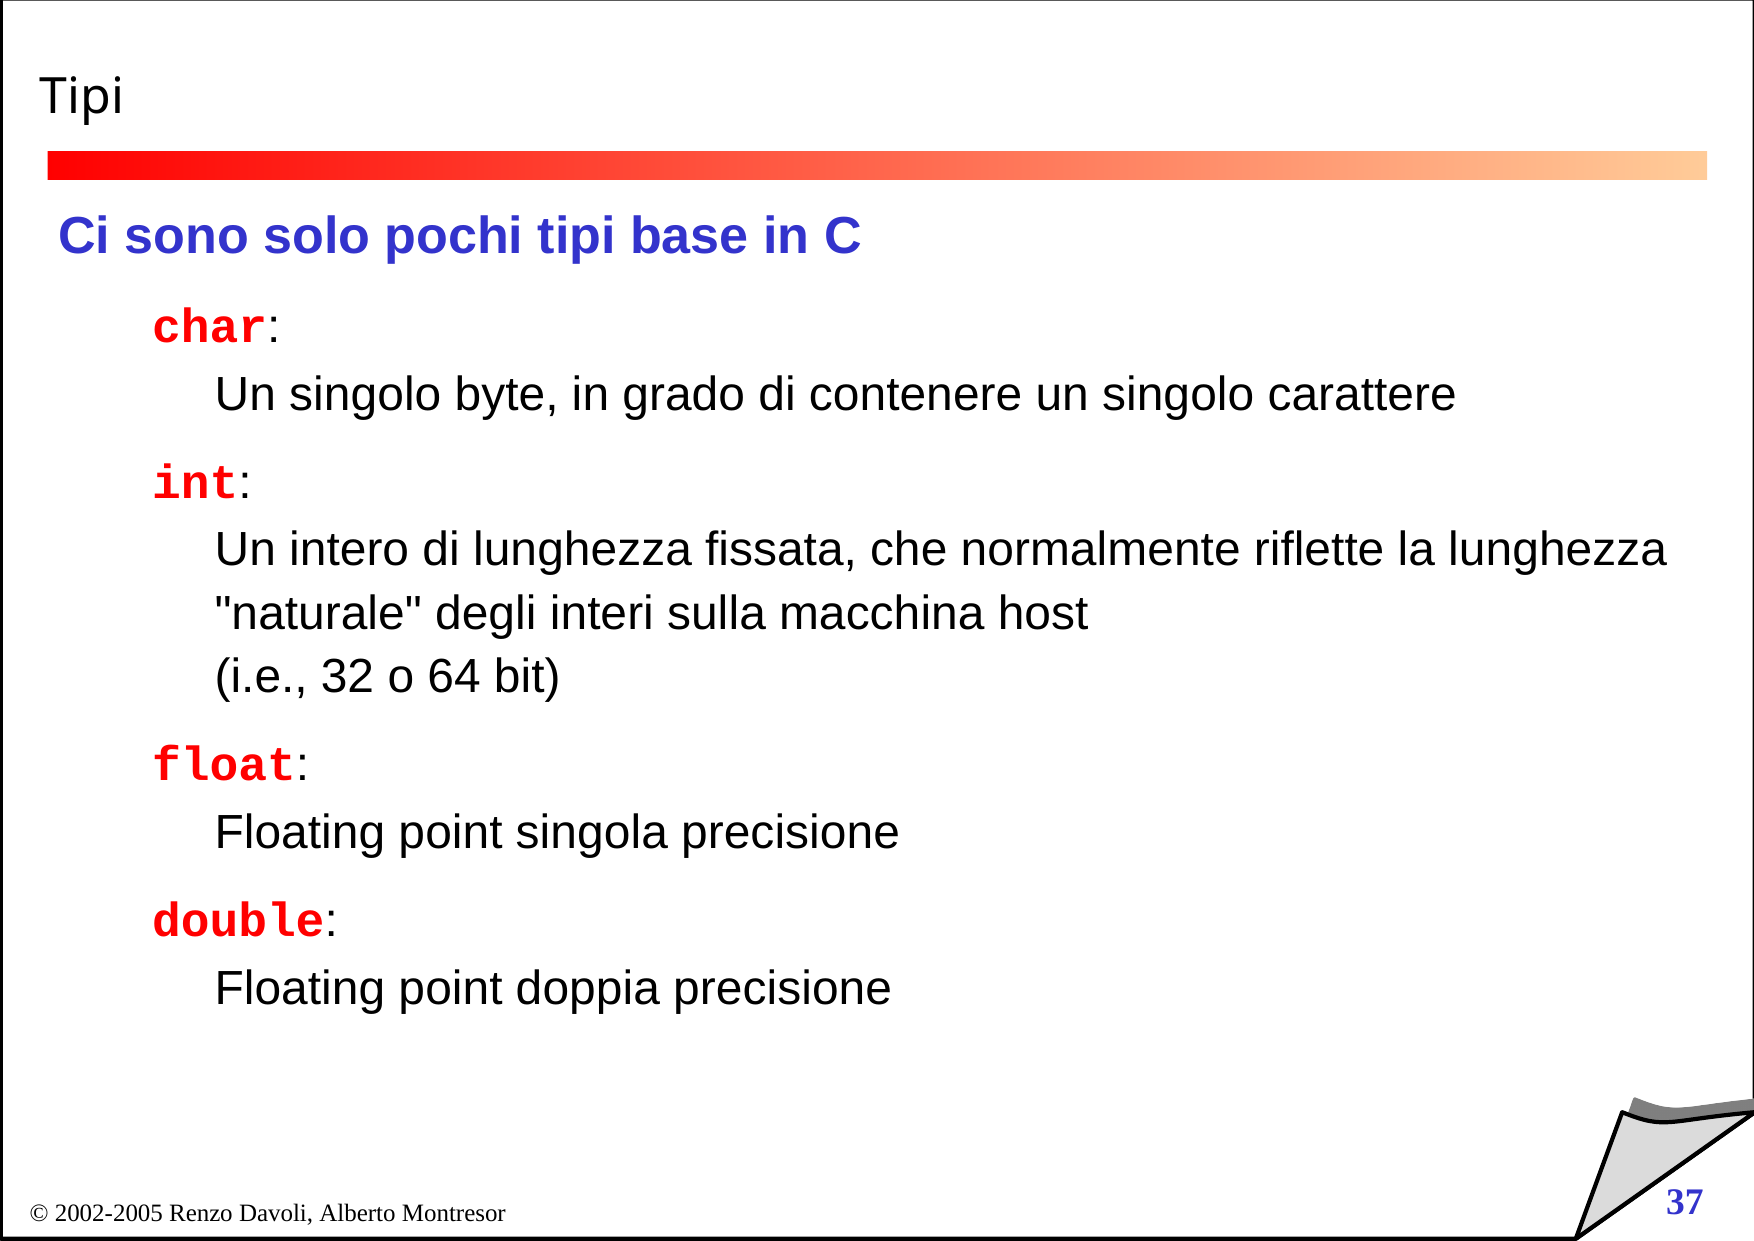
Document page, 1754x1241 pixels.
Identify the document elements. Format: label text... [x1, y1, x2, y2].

title Tipi [40, 49, 1714, 144]
text_box main [750, 151, 754, 179]
list Ci sono solo pochi tipi base in C char: Un singolo byte, in grado di contenere un singolo carattere int: Un intero di lunghezza fissata, che normalmente riflette la lunghezza "naturale" degli interi sulla macchina host (i.e., 32 o 64 bit) float: Floating point singola precisione double: Floating point doppia precisione [58, 206, 1696, 1089]
